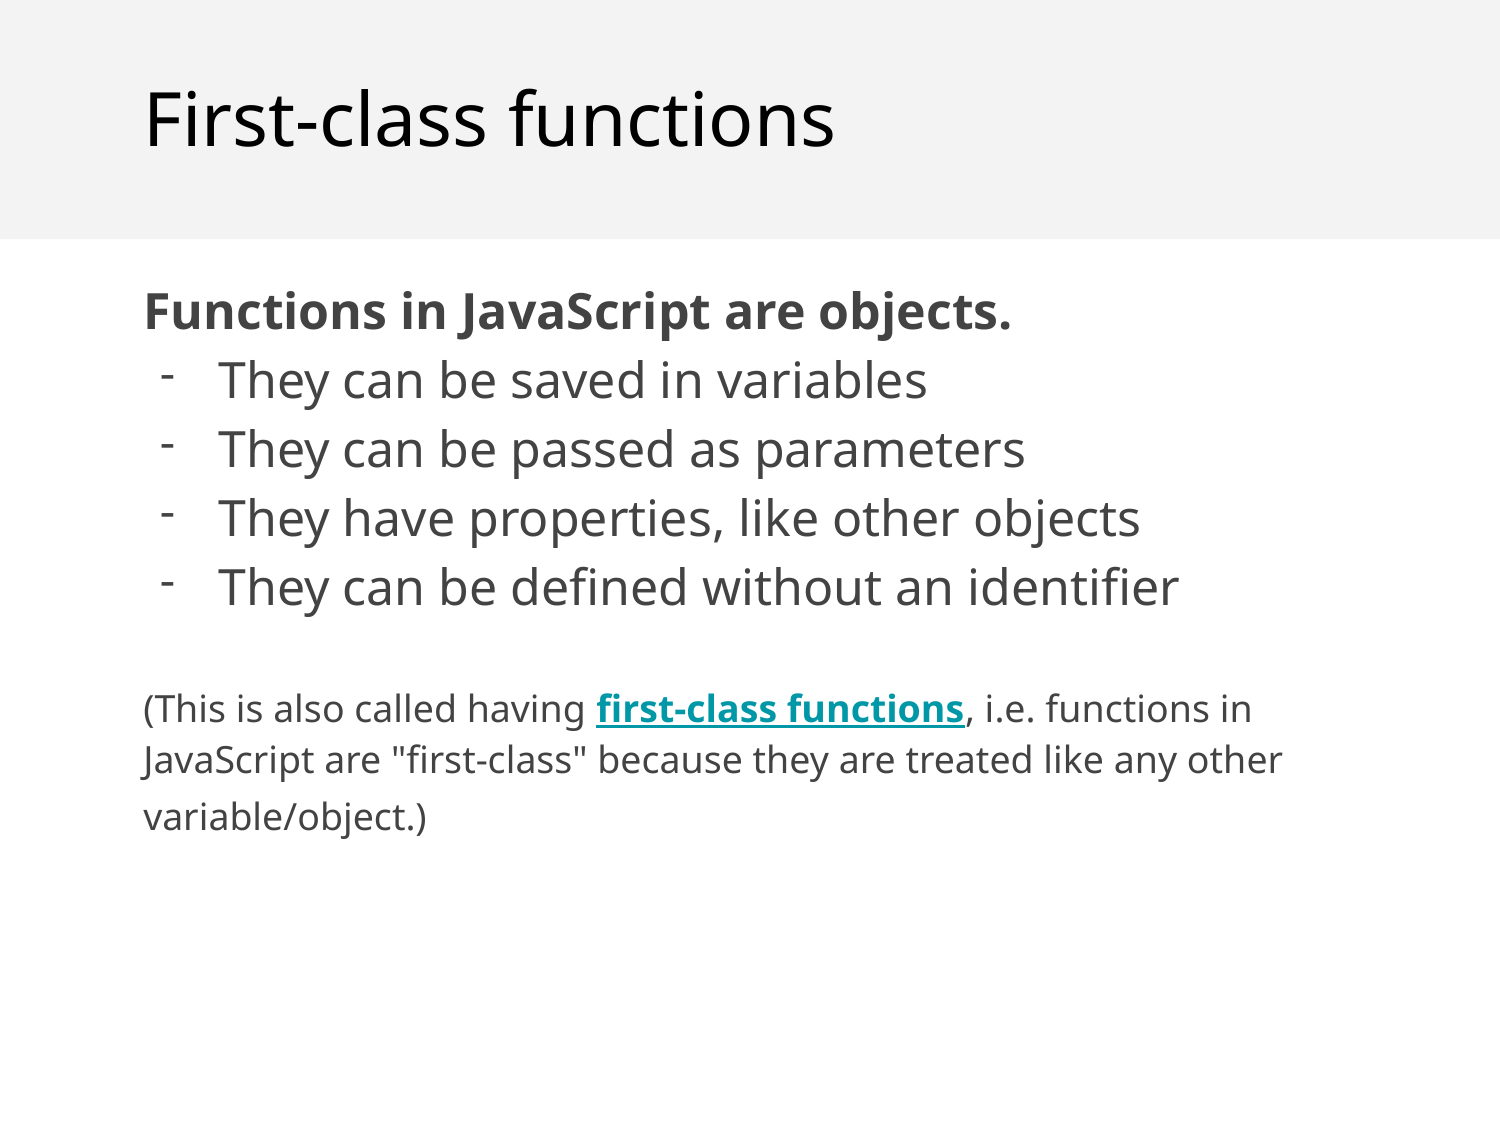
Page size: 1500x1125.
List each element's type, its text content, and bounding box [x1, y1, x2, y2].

title First-class functions [128, 56, 1372, 183]
list Functions in JavaScript are objects. They can be saved in variables They can be passed as parameters They have properties, like other objects They can be defined without an identifier (This is also called having first-class functions, i.e. functions in JavaScript are "first-class" because they are treated like any other variable/object.) [128, 255, 1372, 1004]
